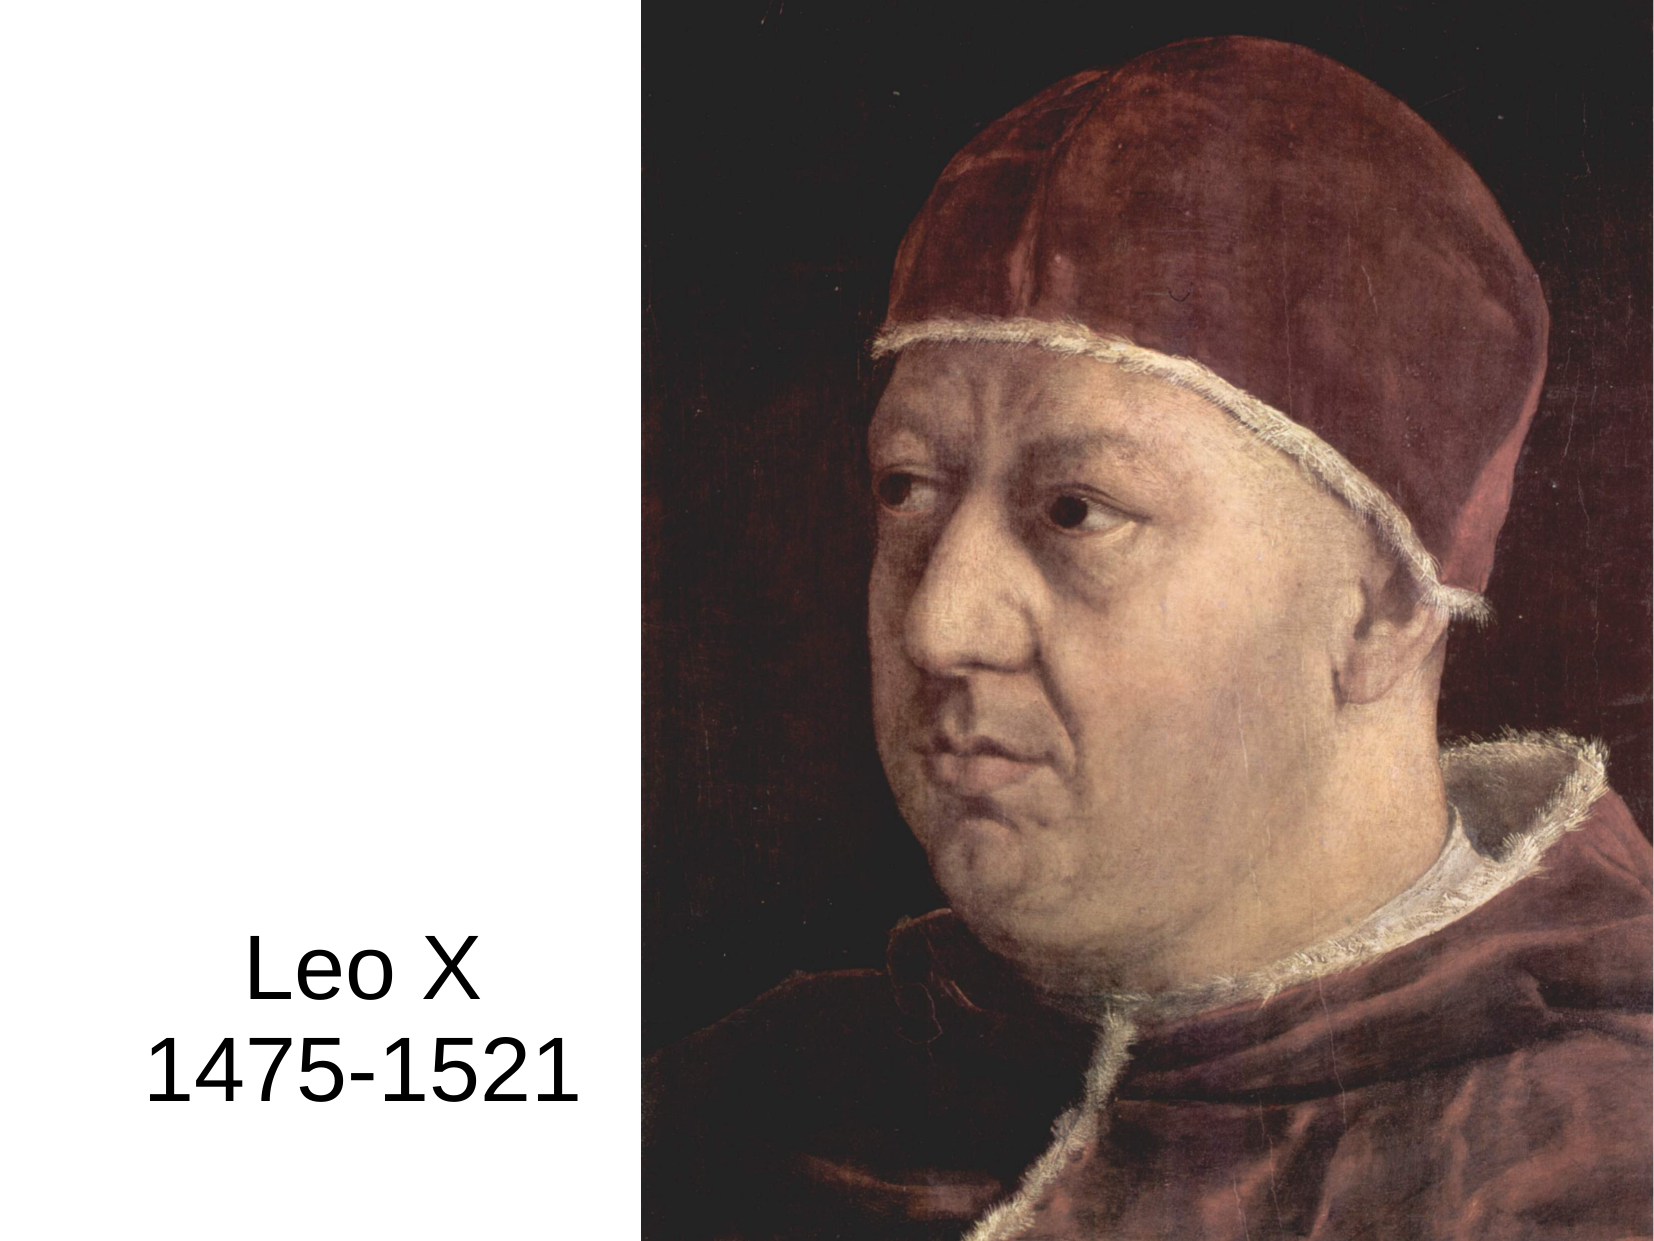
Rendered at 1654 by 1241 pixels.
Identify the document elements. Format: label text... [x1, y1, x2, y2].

picture [641, 0, 1654, 1241]
title Leo X 1475-1521 [76, 885, 641, 1152]
